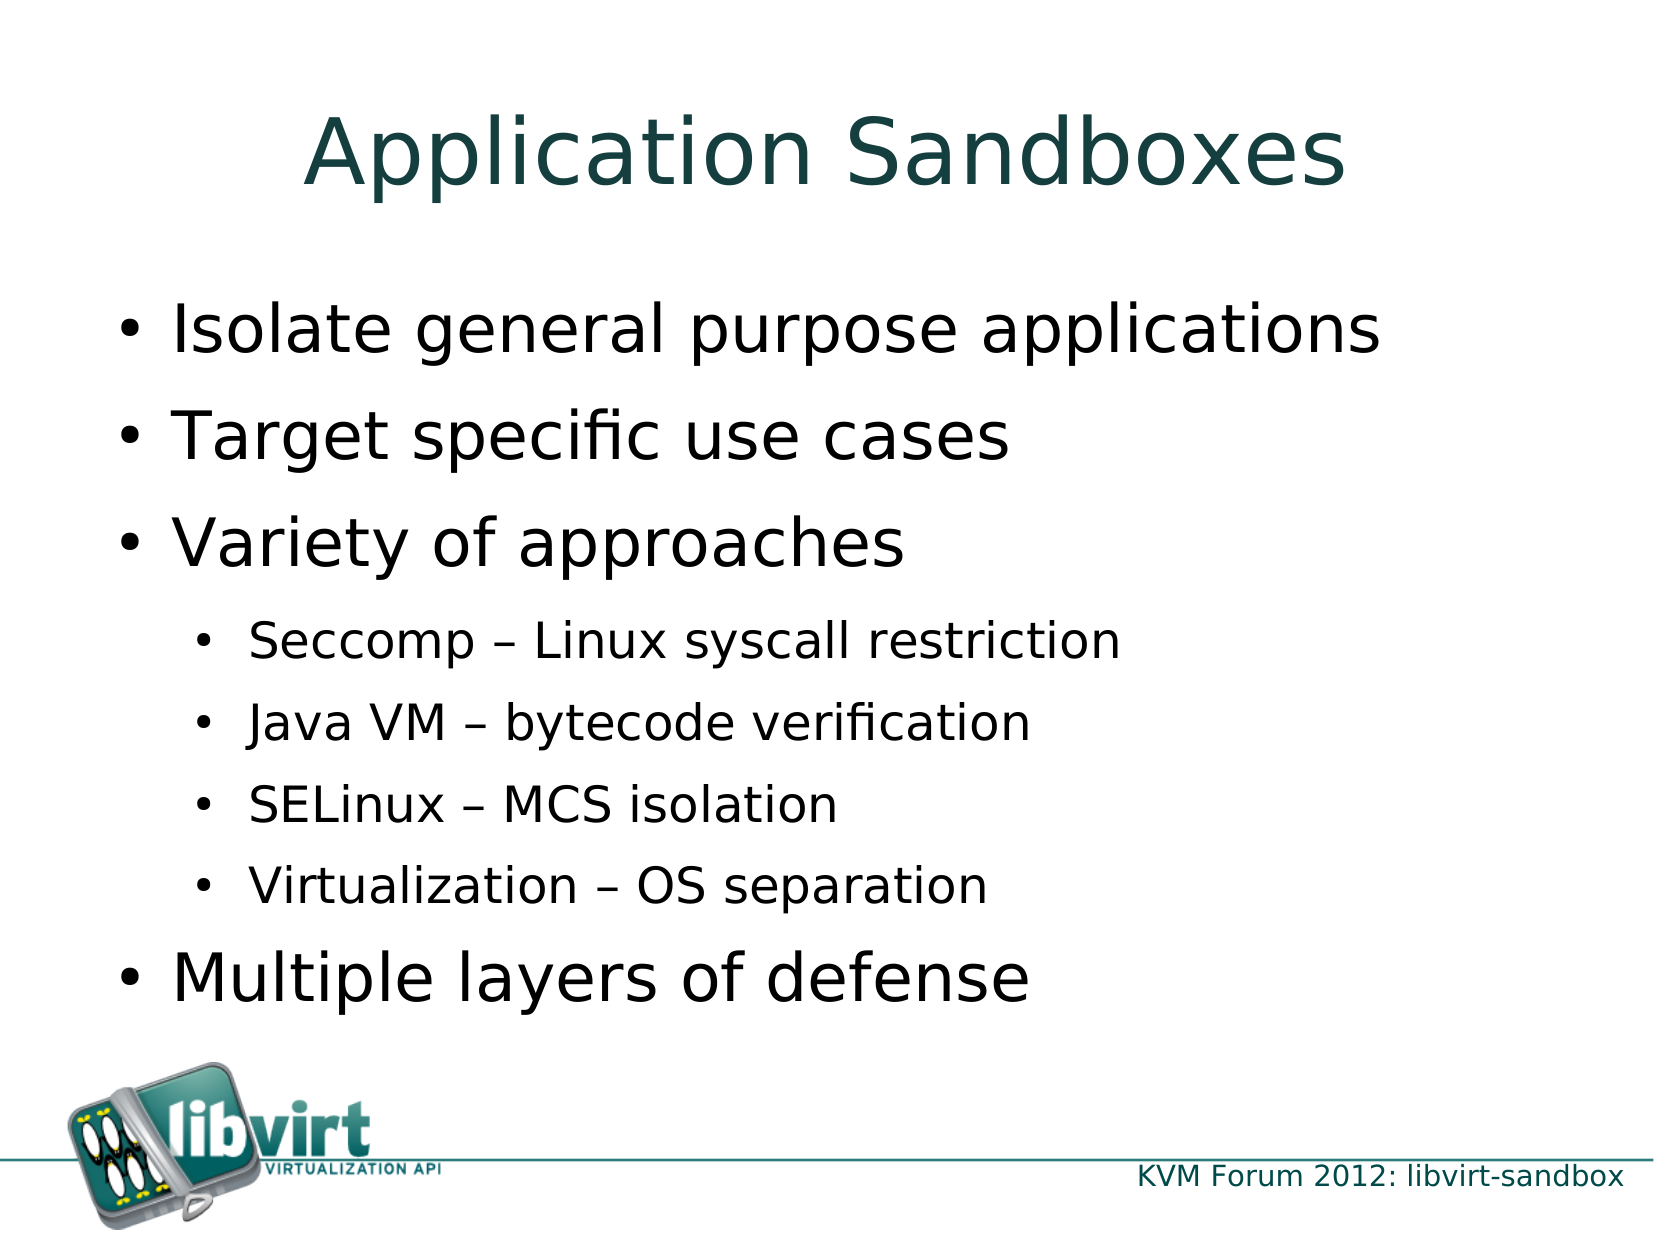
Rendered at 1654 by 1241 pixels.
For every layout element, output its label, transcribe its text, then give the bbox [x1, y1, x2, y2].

list Isolate general purpose applications Target specific use cases Variety of approaches Seccomp – Linux syscall restriction Java VM – bytecode verification SELinux – MCS isolation Virtualization – OS separation Multiple layers of defense [82, 290, 1571, 1062]
picture [0, 1062, 1654, 1230]
title Application Sandboxes [82, 49, 1571, 257]
text_box KVM Forum 2012: libvirt-sandbox [1122, 1151, 1654, 1211]
